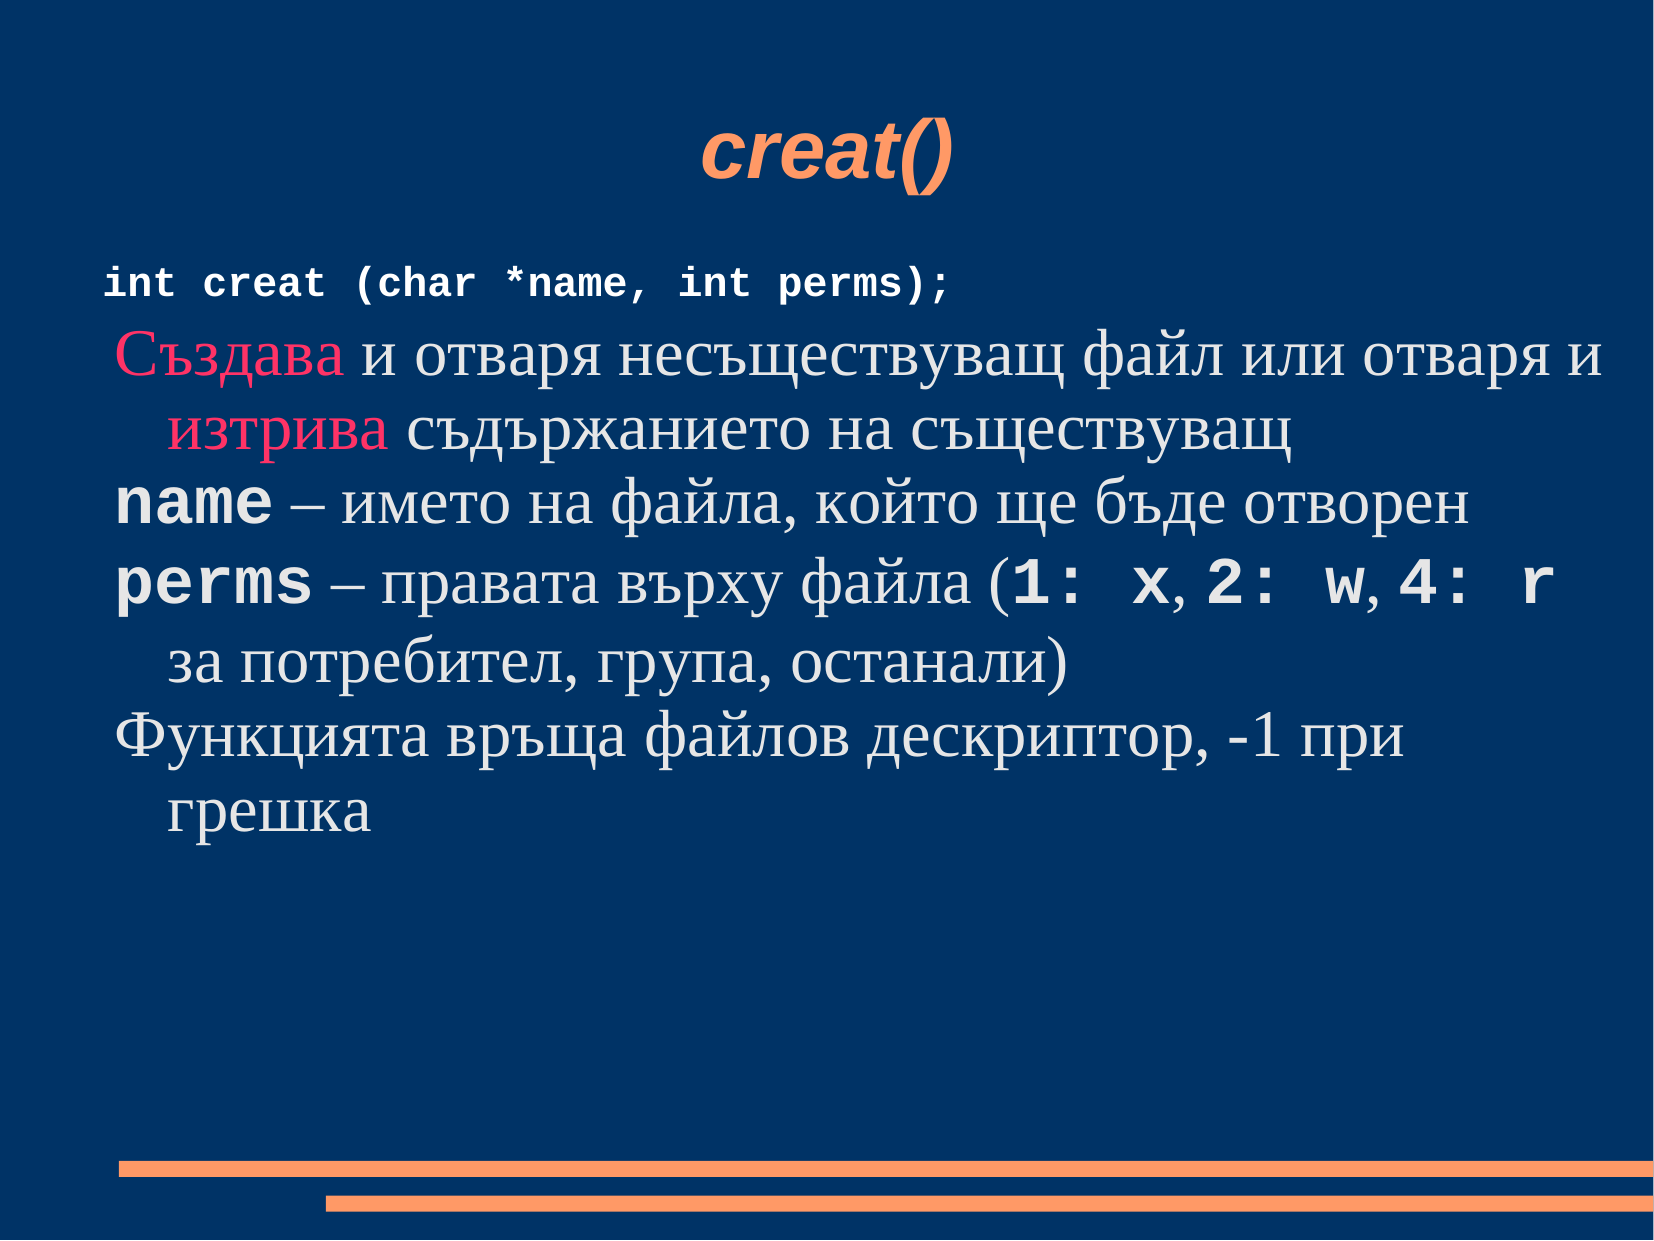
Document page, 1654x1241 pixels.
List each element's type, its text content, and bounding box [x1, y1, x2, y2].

text_box int creat (char *name, int perms); [87, 254, 1523, 317]
title creat() [121, 46, 1534, 254]
list Създава и отваря несъществуващ файл или отваря и изтрива съдържанието на съществуващ name – името на файла, който ще бъде отворен perms – правата върху файла (1: x, 2: w, 4: r за потребител, група, останали) Функцията връща файлов дескриптор, -1 при грешка [97, 316, 1615, 1112]
